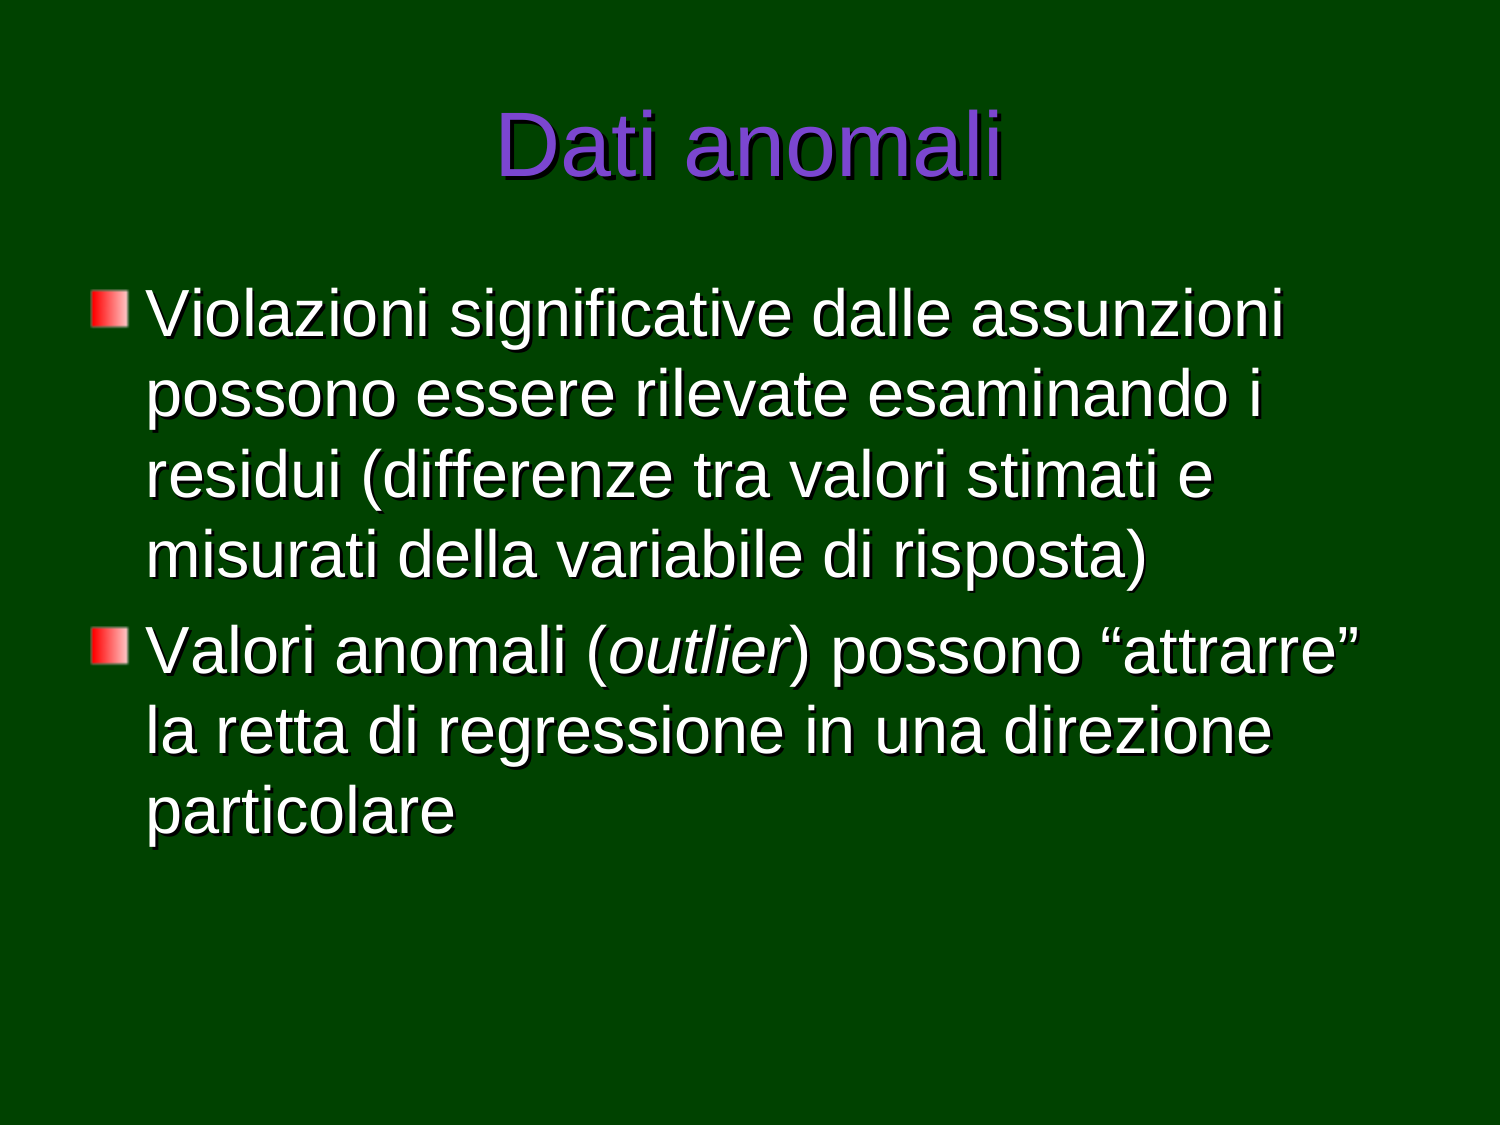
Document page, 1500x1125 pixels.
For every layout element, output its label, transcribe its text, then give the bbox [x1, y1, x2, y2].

title Dati anomali [75, 45, 1426, 234]
list Violazioni significative dalle assunzioni possono essere rilevate esaminando i residui (differenze tra valori stimati e misurati della variabile di risposta) Valori anomali (outlier) possono “attrarre” la retta di regressione in una direzione particolare [75, 262, 1426, 1006]
